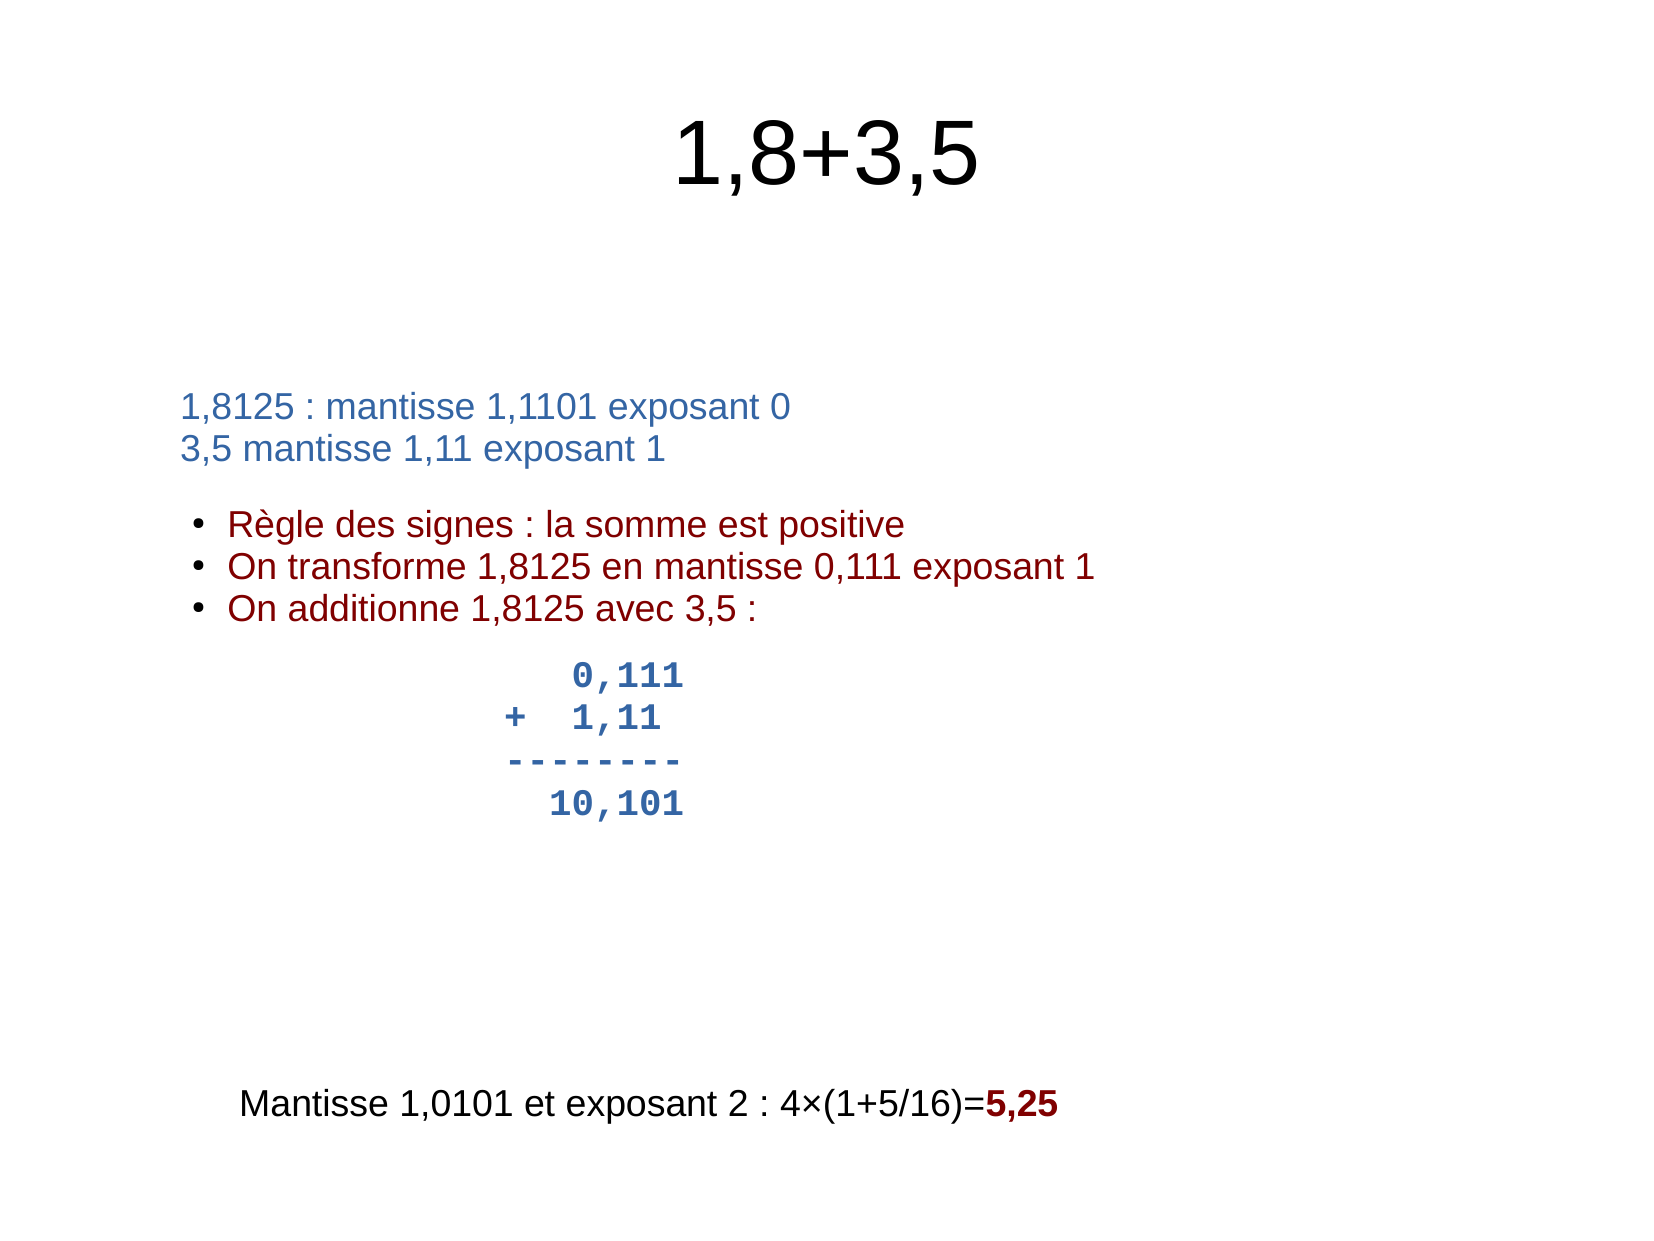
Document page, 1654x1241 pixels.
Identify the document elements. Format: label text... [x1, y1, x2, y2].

text_box 1,8125 : mantisse 1,1101 exposant 0 3,5 mantisse 1,11 exposant 1 [165, 377, 809, 477]
title 1,8+3,5 [82, 49, 1571, 257]
text_box Règle des signes : la somme est positive On transforme 1,8125 en mantisse 0,111 exposant 1 On additionne 1,8125 avec 3,5 : [177, 496, 1117, 637]
text_box Mantisse 1,0101 et exposant 2 : 4×(1+5/16)=5,25 [224, 1074, 1074, 1132]
text_box 0,111 + 1,11 -------- 10,101 [489, 648, 700, 834]
